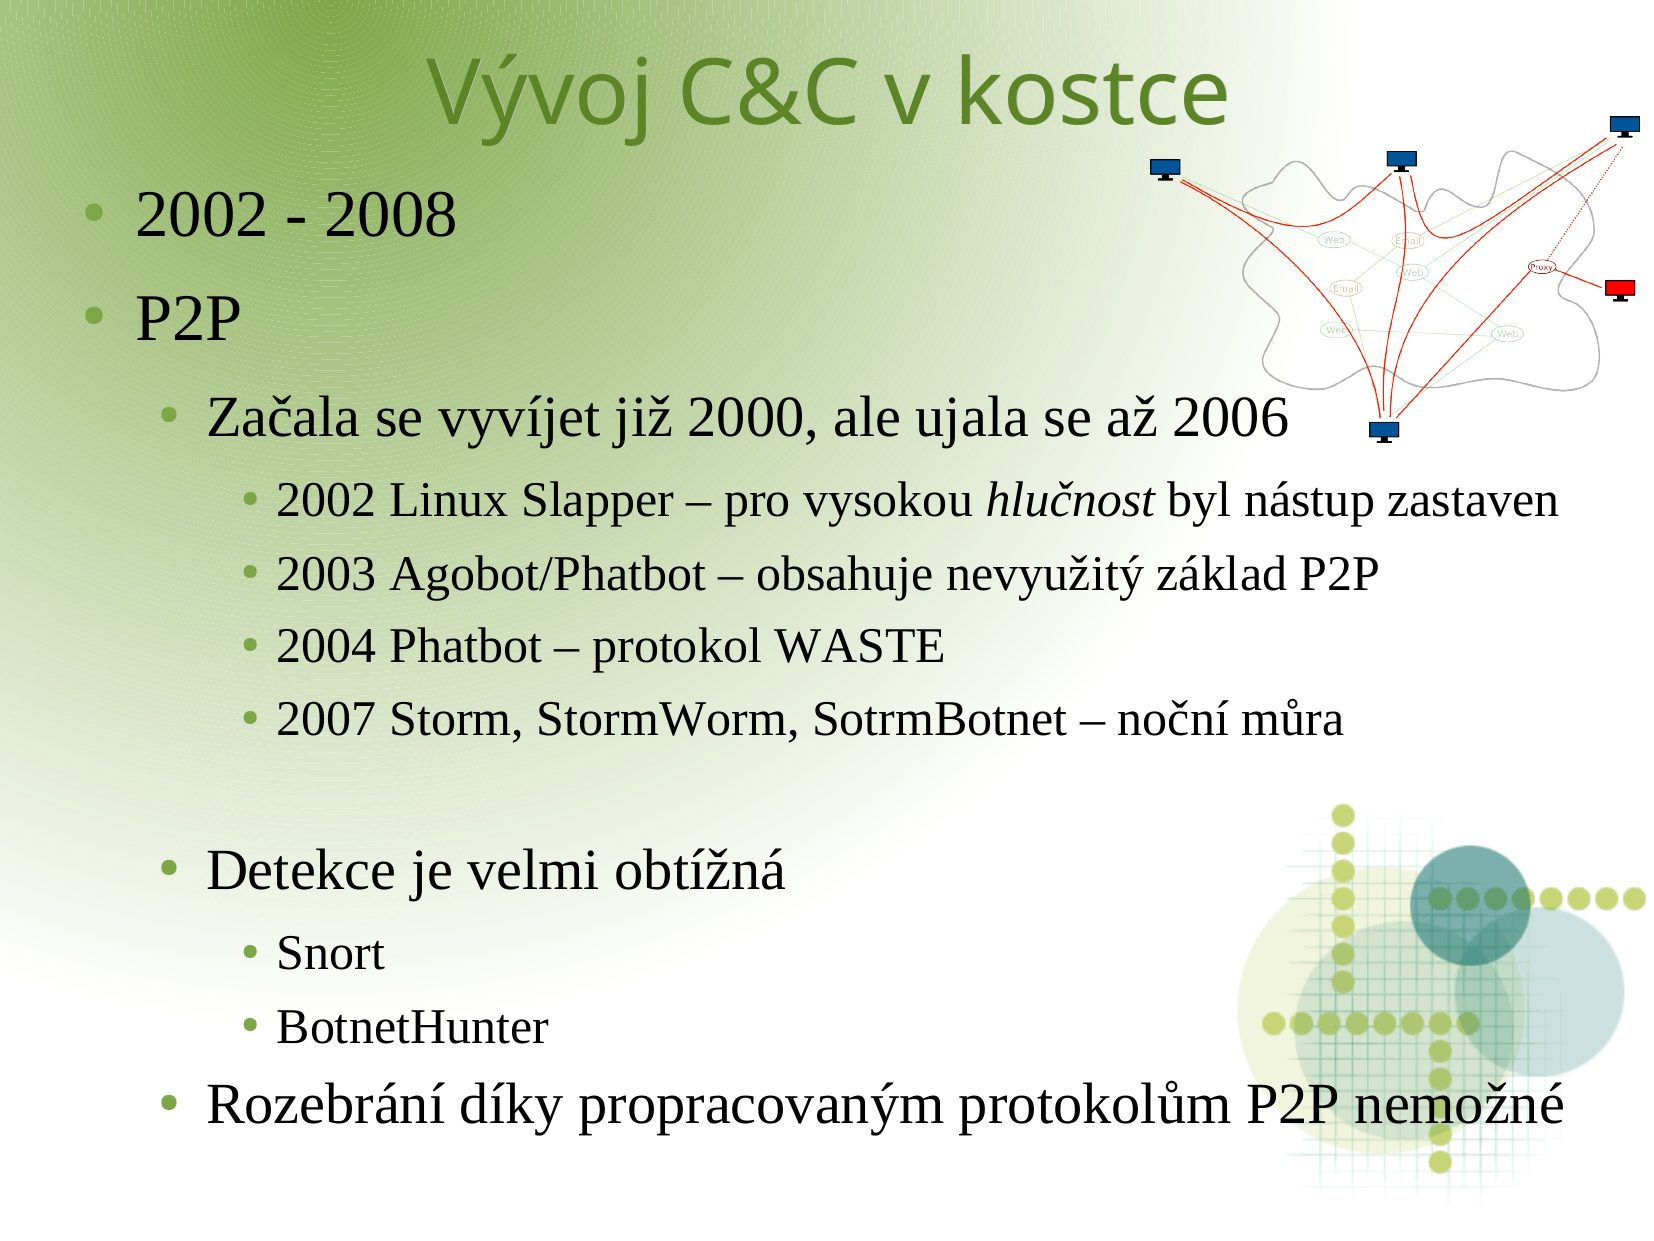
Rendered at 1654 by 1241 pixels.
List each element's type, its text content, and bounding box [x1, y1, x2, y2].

list 2002 - 2008 P2P Začala se vyvíjet již 2000, ale ujala se až 2006 2002 Linux Slapper – pro vysokou hlučnost byl nástup zastaven 2003 Agobot/Phatbot – obsahuje nevyužitý základ P2P 2004 Phatbot – protokol WASTE 2007 Storm, StormWorm, SotrmBotnet – noční můra Detekce je velmi obtížná Snort BotnetHunter Rozebrání díky propracovaným protokolům P2P nemožné [64, 177, 1595, 1182]
picture [1224, 792, 1654, 1211]
picture [1150, 116, 1640, 443]
title Vývoj C&C v kostce [123, 29, 1536, 148]
